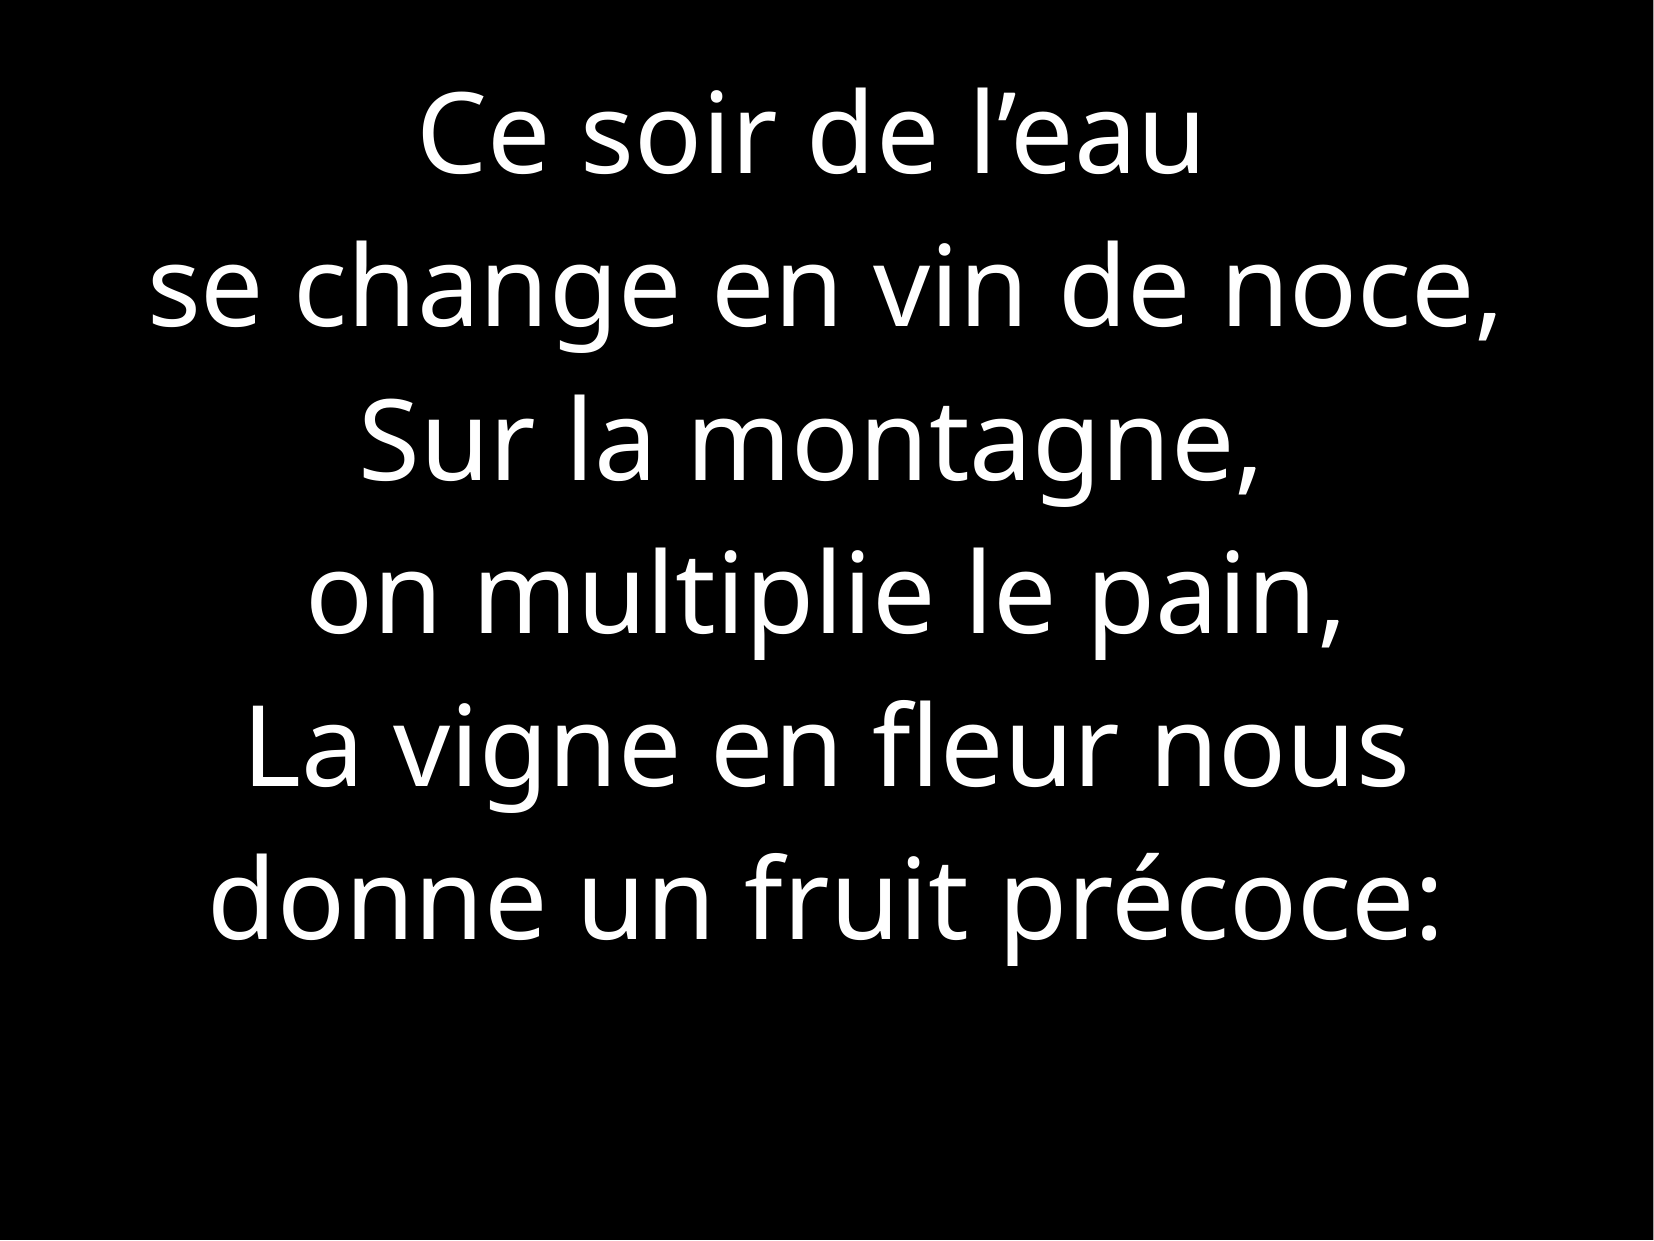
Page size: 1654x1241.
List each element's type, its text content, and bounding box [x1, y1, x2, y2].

subtitle Ce soir de l’eau se change en vin de noce, Sur la montagne, on multiplie le pain, La vigne en fleur nous donne un fruit précoce: [82, 40, 1571, 1139]
